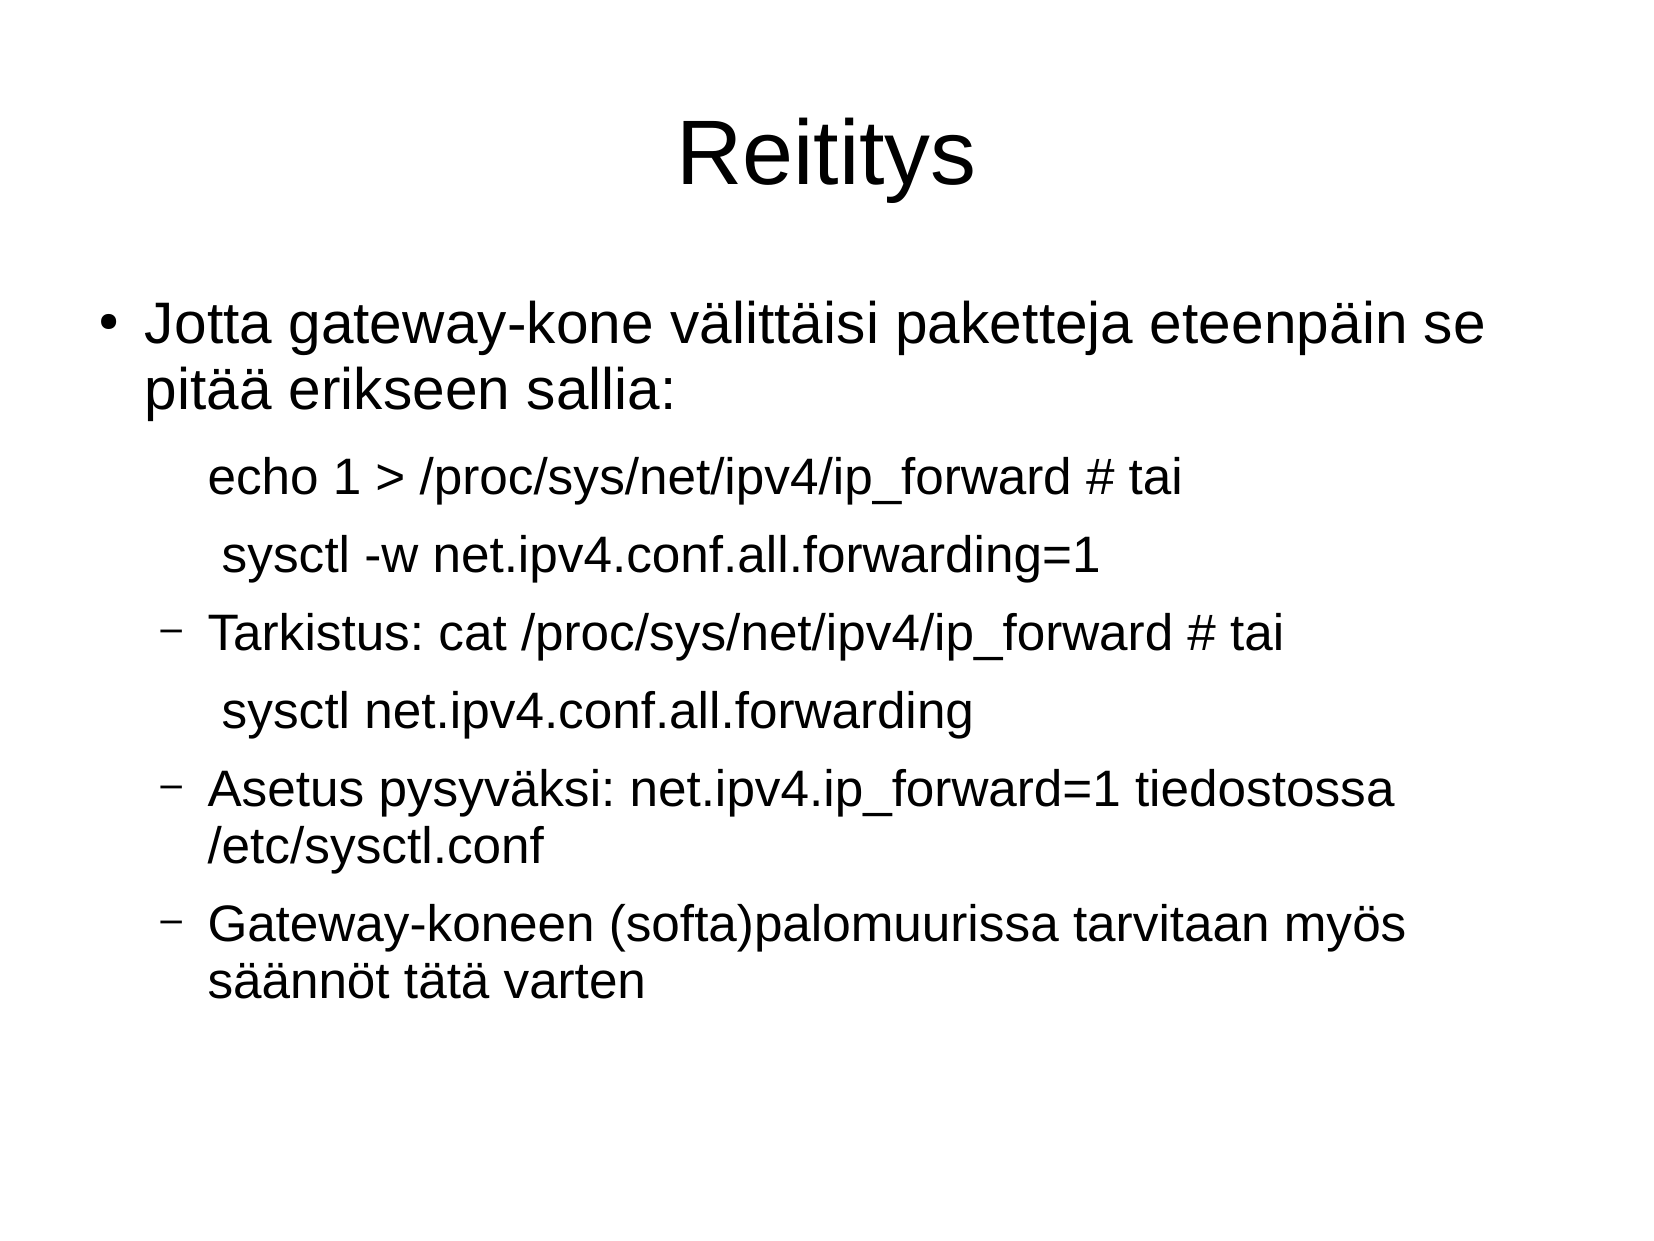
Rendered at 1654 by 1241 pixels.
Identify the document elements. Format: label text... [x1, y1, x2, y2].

title Reititys [82, 49, 1571, 257]
list Jotta gateway-kone välittäisi paketteja eteenpäin se pitää erikseen sallia: echo 1 > /proc/sys/net/ipv4/ip_forward # tai sysctl -w net.ipv4.conf.all.forwarding=1 Tarkistus: cat /proc/sys/net/ipv4/ip_forward # tai sysctl net.ipv4.conf.all.forwarding Asetus pysyväksi: net.ipv4.ip_forward=1 tiedostossa /etc/sysctl.conf Gateway-koneen (softa)palomuurissa tarvitaan myös säännöt tätä varten [82, 290, 1571, 1010]
